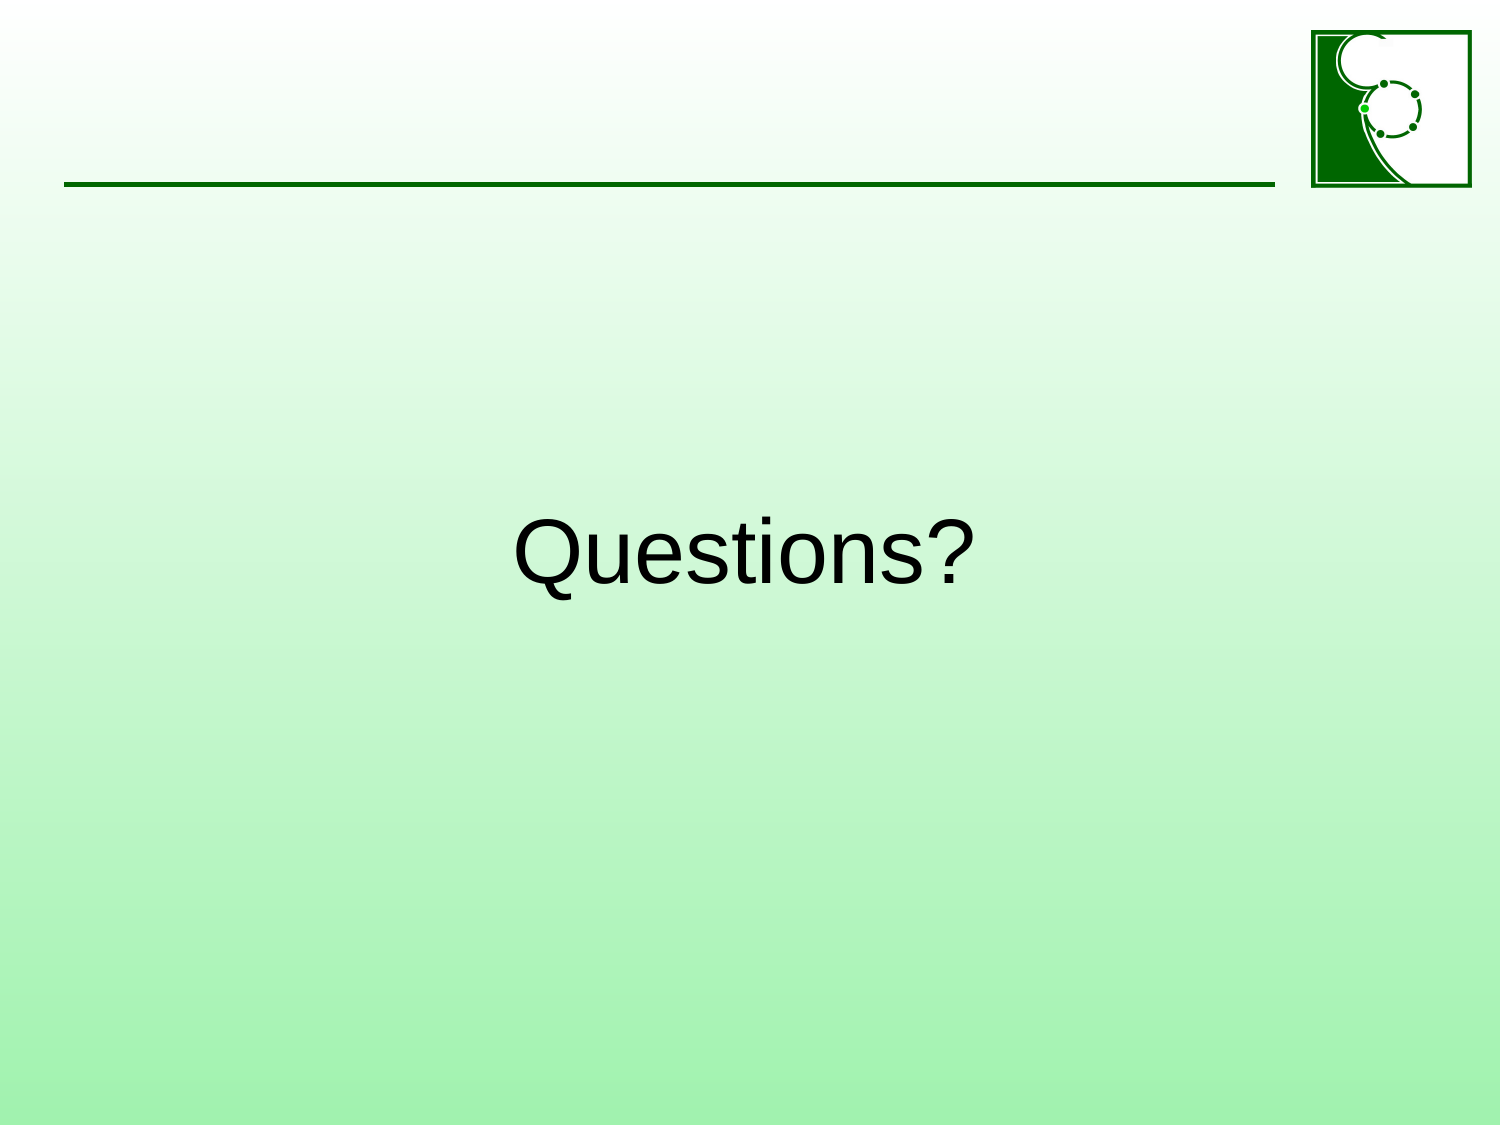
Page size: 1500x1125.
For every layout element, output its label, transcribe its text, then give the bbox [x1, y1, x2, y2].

picture [1311, 30, 1472, 188]
title Questions? [253, 458, 1237, 647]
